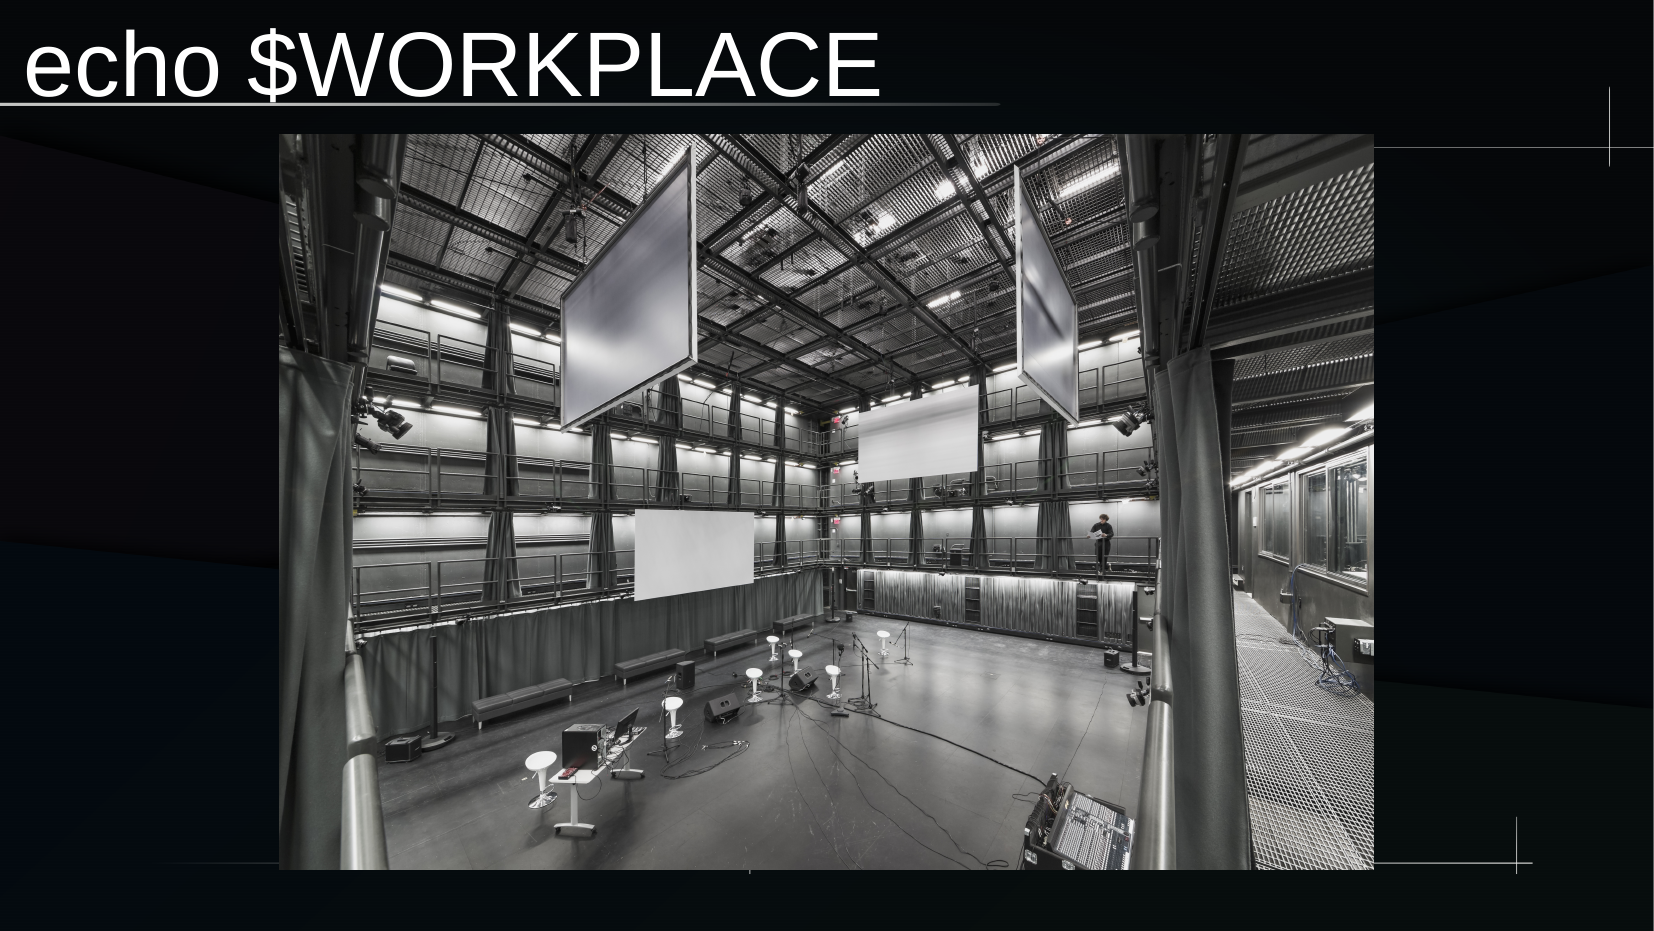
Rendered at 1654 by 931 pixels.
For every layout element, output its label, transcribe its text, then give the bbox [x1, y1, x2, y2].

title echo $WORKPLACE [23, 11, 1589, 119]
picture [0, 0, 1654, 931]
